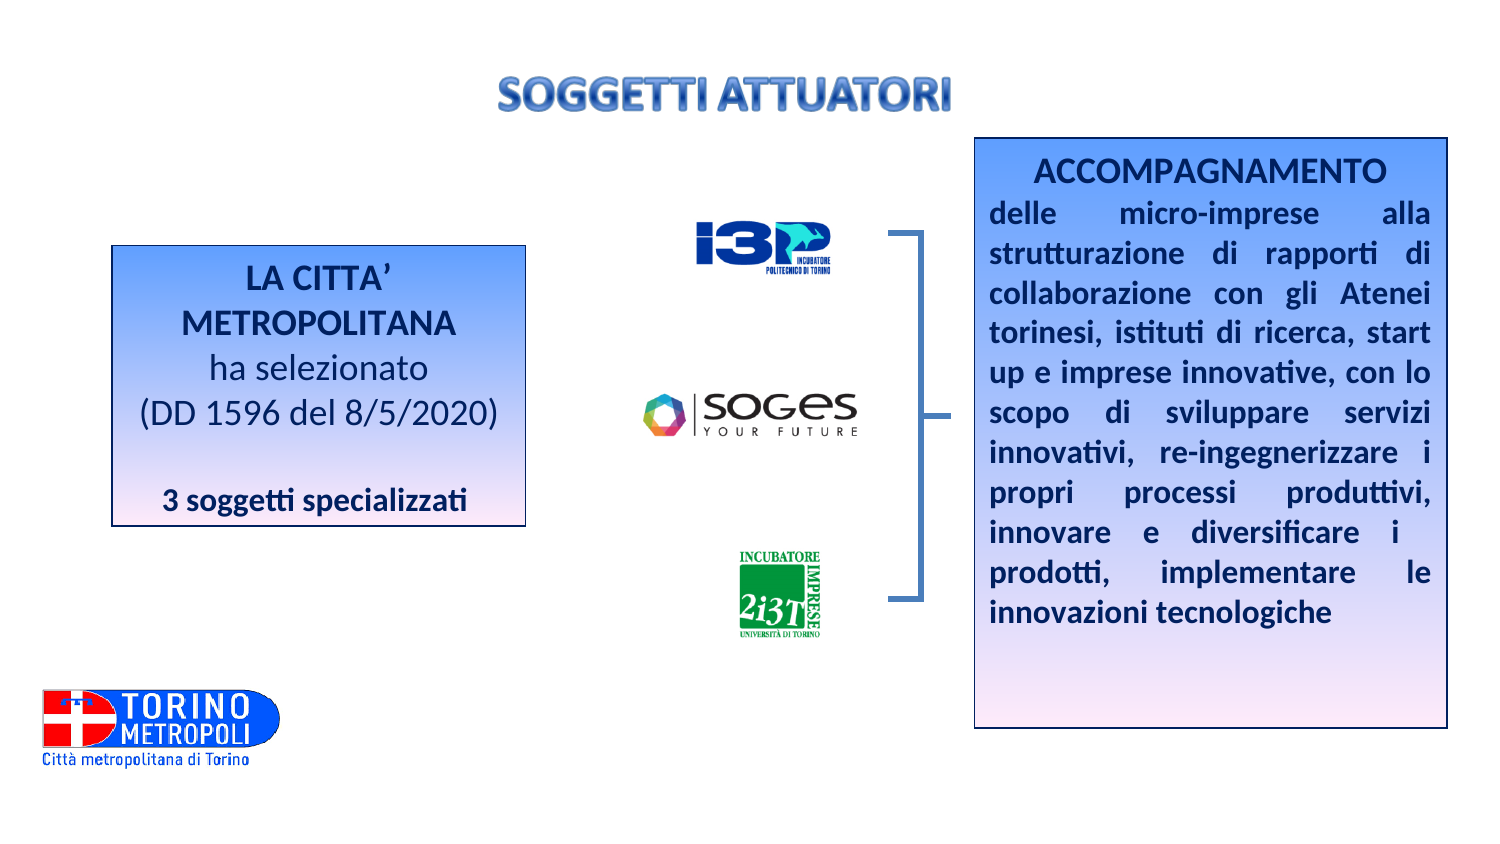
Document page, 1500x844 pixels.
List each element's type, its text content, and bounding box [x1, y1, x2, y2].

picture [702, 528, 862, 672]
picture [29, 669, 298, 789]
picture [667, 197, 860, 312]
text_box LA CITTA’ METROPOLITANA ha selezionato (DD 1596 del 8/5/2020) 3 soggetti specializzati [112, 245, 526, 526]
text_box ACCOMPAGNAMENTO delle micro-imprese alla strutturazione di rapporti di collaborazione con gli Atenei torinesi, istituti di ricerca, start up e imprese innovative, con lo scopo di sviluppare servizi innovativi, re-ingegnerizzare i propri processi produttivi, innovare e diversificare i prodotti, implementare le innovazioni tecnologiche [974, 138, 1447, 728]
picture [620, 350, 881, 480]
picture [467, 46, 984, 133]
